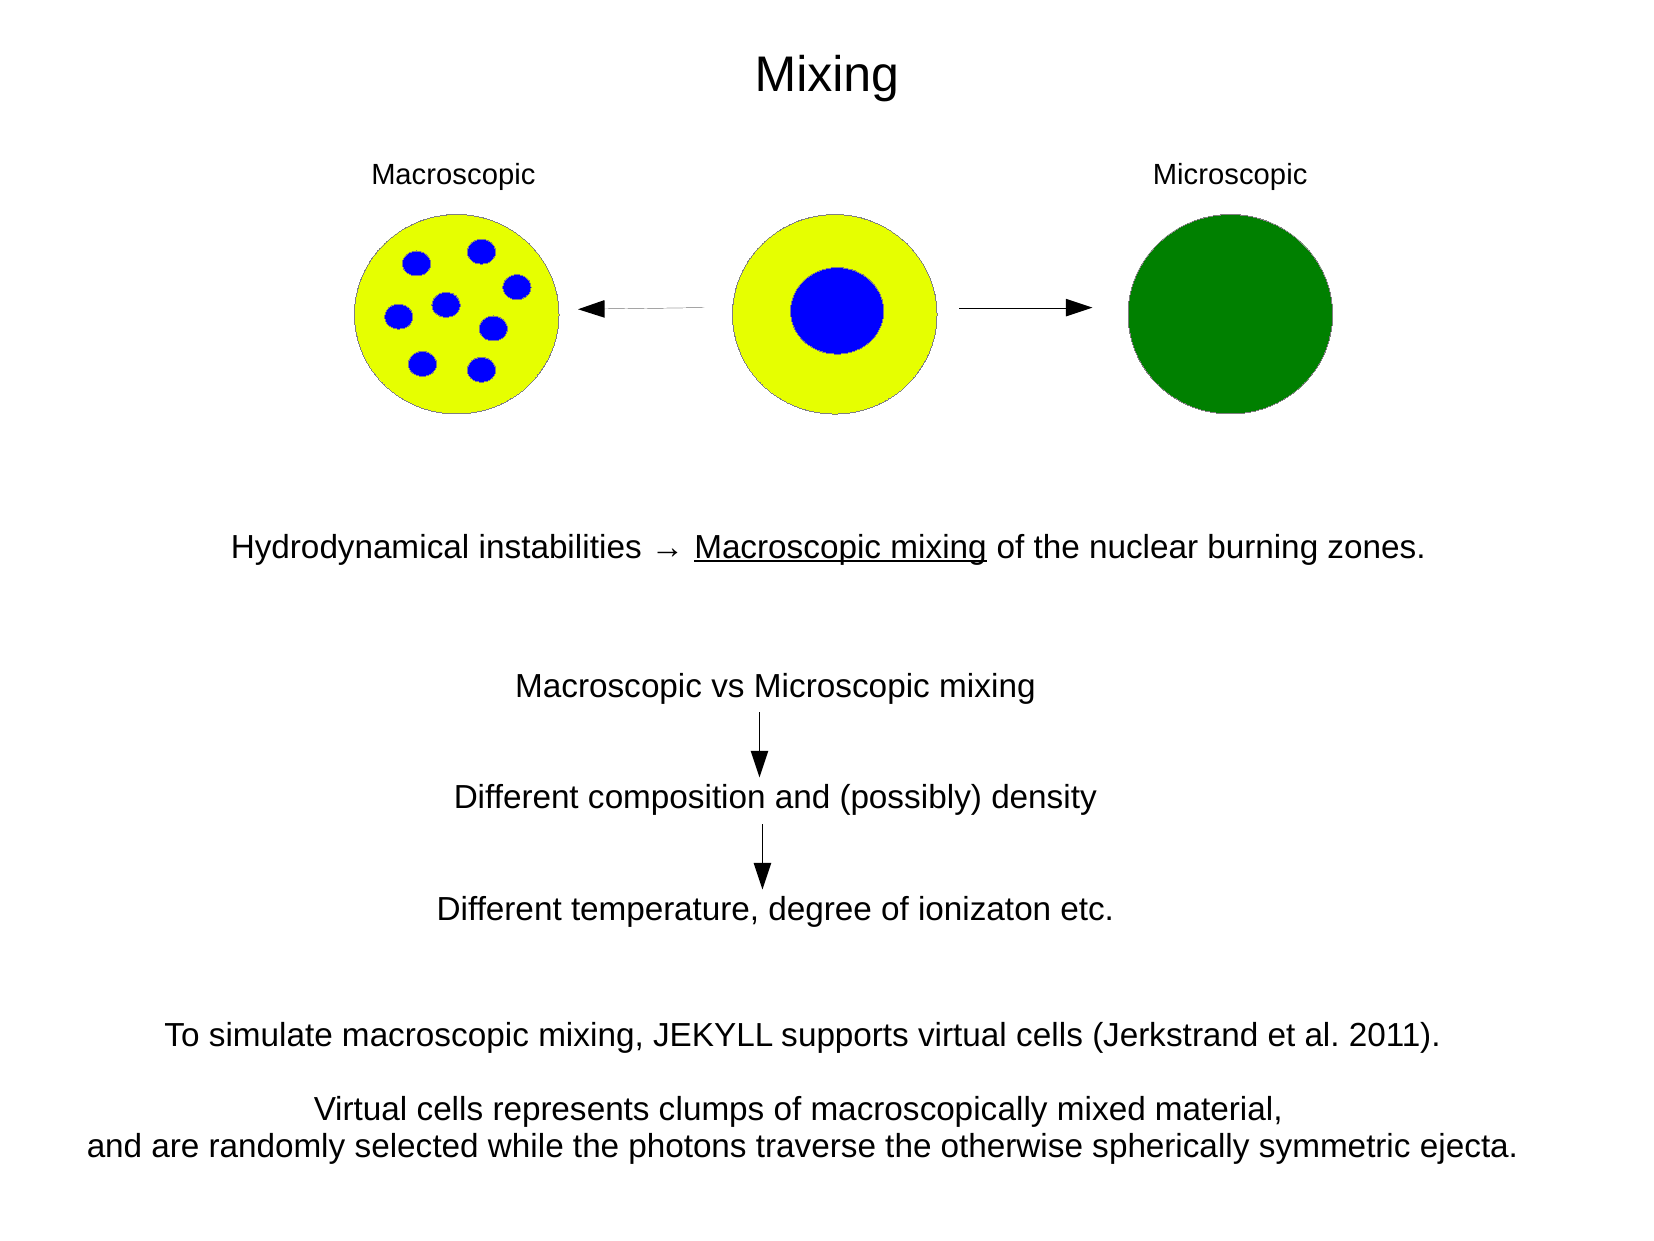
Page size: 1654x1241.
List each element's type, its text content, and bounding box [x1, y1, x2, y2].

text_box Microscopic [1138, 150, 1323, 199]
text_box [732, 214, 938, 415]
text_box Macroscopic [356, 150, 600, 199]
text_box [1128, 214, 1333, 414]
text_box Macroscopic vs Microscopic mixing Different composition and (possibly) density Different temperature, degree of ionizaton etc. [421, 660, 1130, 935]
text_box Hydrodynamical instabilities → Macroscopic mixing of the nuclear burning zones. [216, 520, 1442, 573]
text_box To simulate macroscopic mixing, JEKYLL supports virtual cells (Jerkstrand et al. 2011). Virtual cells represents clumps of macroscopically mixed material, and are randomly selected while the photons traverse the otherwise spherically symmetric ejecta. [72, 1009, 1536, 1173]
text_box [354, 214, 560, 414]
text_box Mixing [739, 38, 914, 110]
